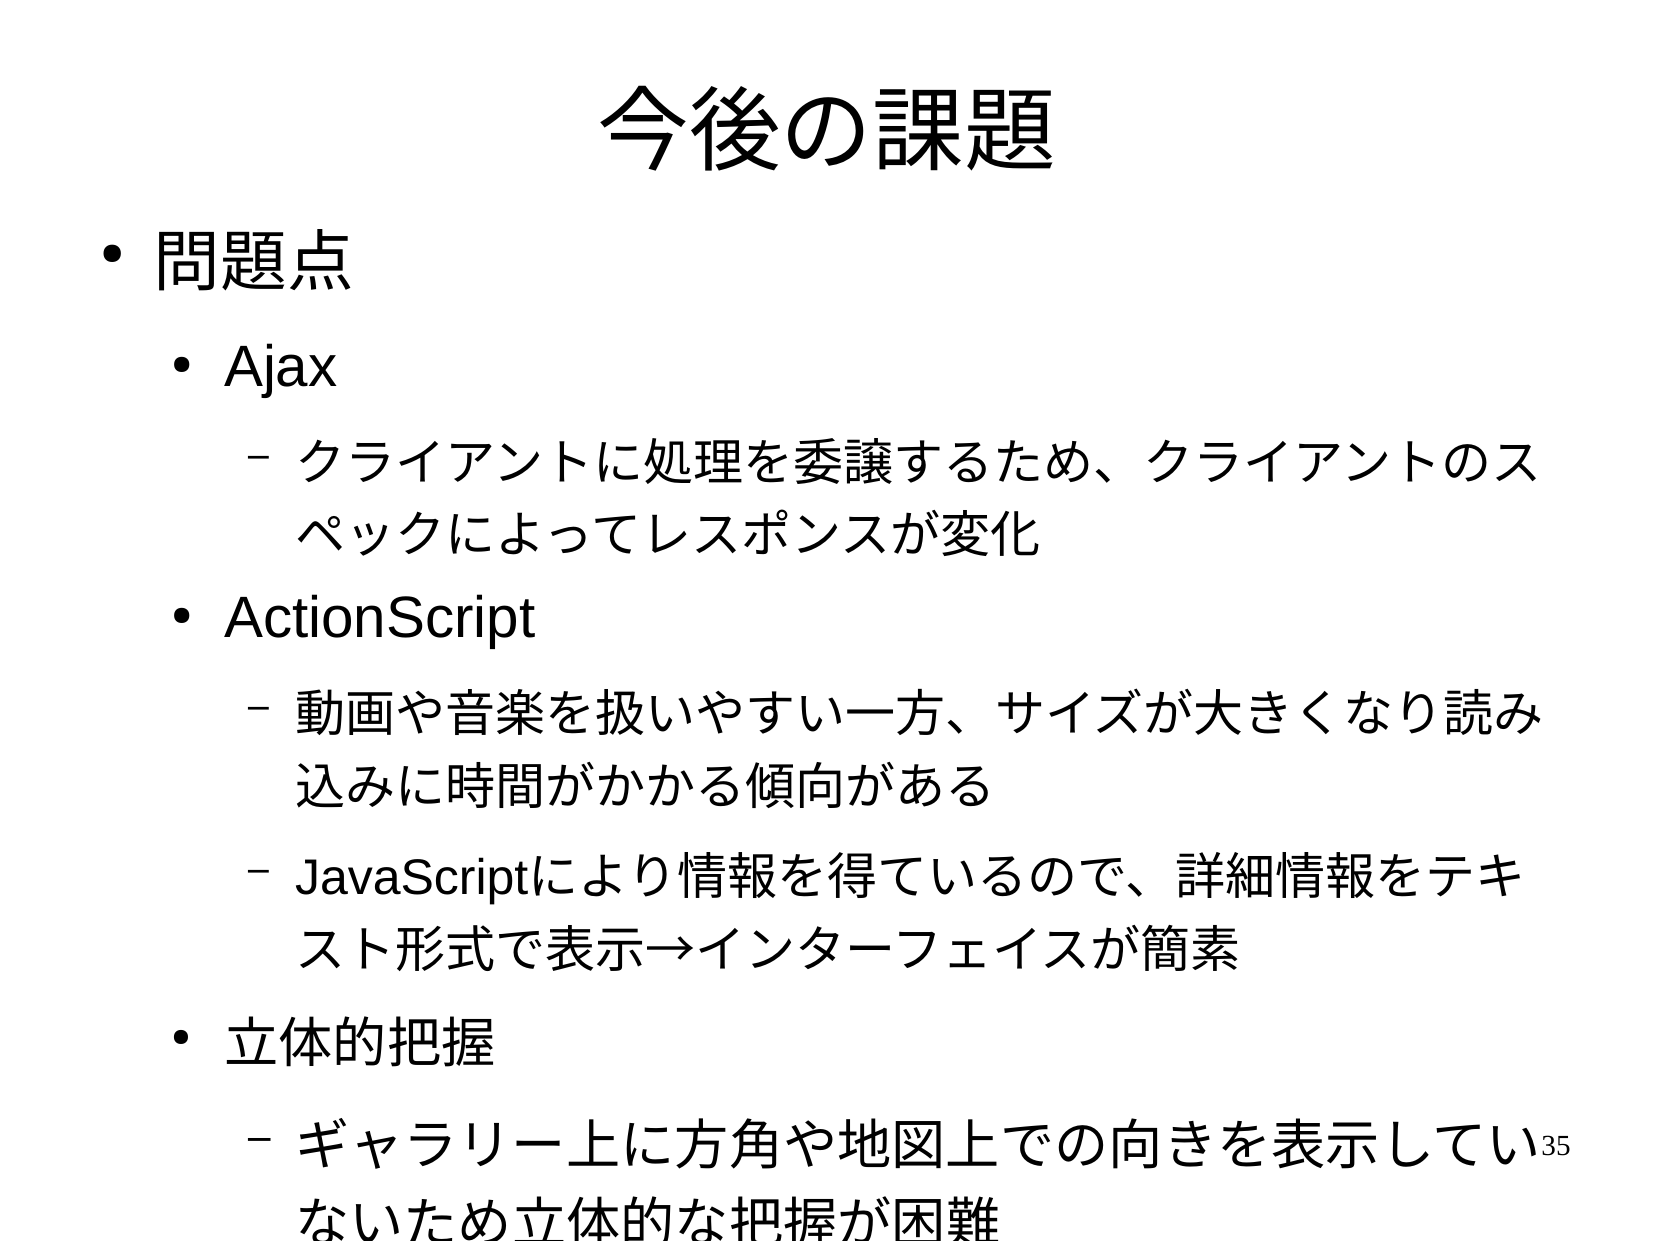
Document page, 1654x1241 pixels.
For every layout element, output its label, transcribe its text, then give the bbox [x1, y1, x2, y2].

title 今後の課題 [82, 27, 1571, 207]
list 問題点 Ajax クライアントに処理を委譲するため、クライアントのスペックによってレスポンスが変化 ActionScript 動画や音楽を扱いやすい一方、サイズが大きくなり読み込みに時間がかかる傾向がある JavaScriptにより情報を得ているので、詳細情報をテキスト形式で表示→インターフェイスが簡素 立体的把握 ギャラリー上に方角や地図上での向きを表示していないため立体的な把握が困難 [82, 207, 1571, 1027]
